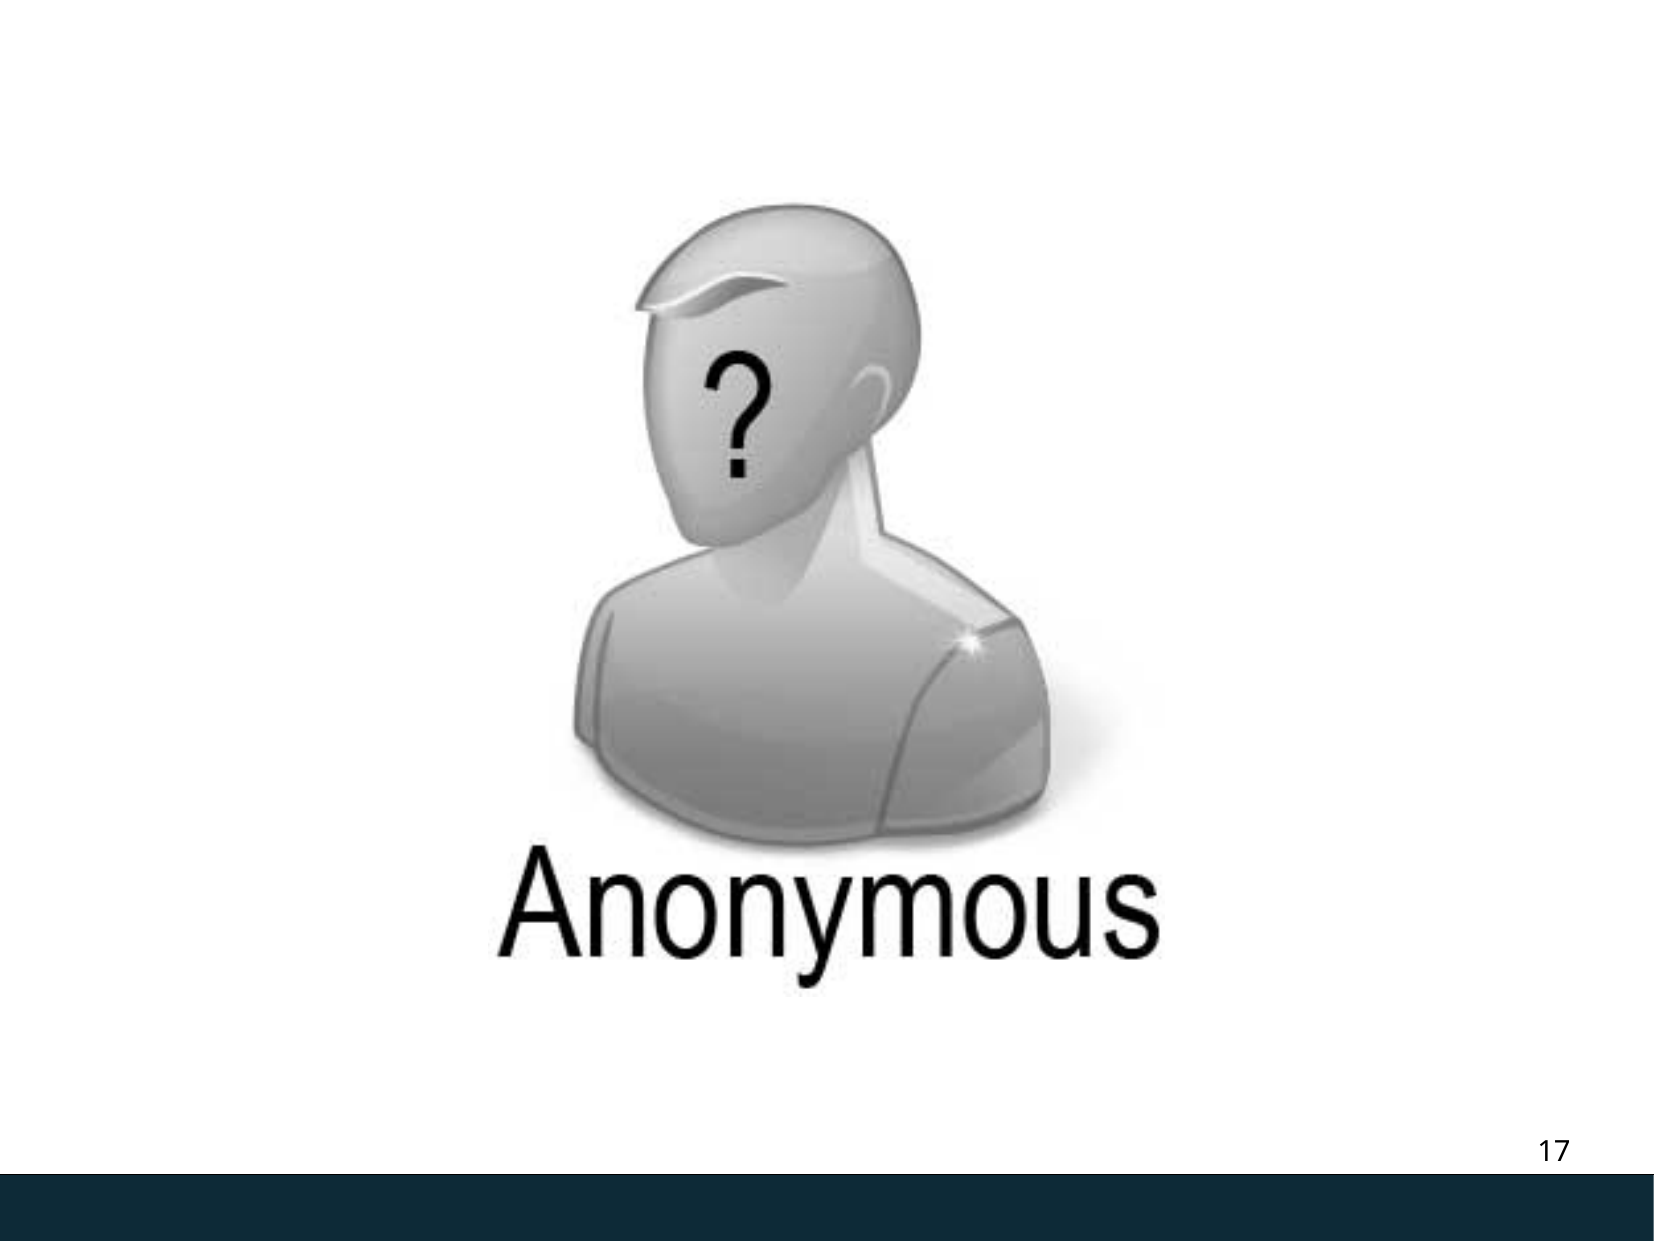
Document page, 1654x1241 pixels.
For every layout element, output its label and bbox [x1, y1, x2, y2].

picture [488, 177, 1165, 997]
